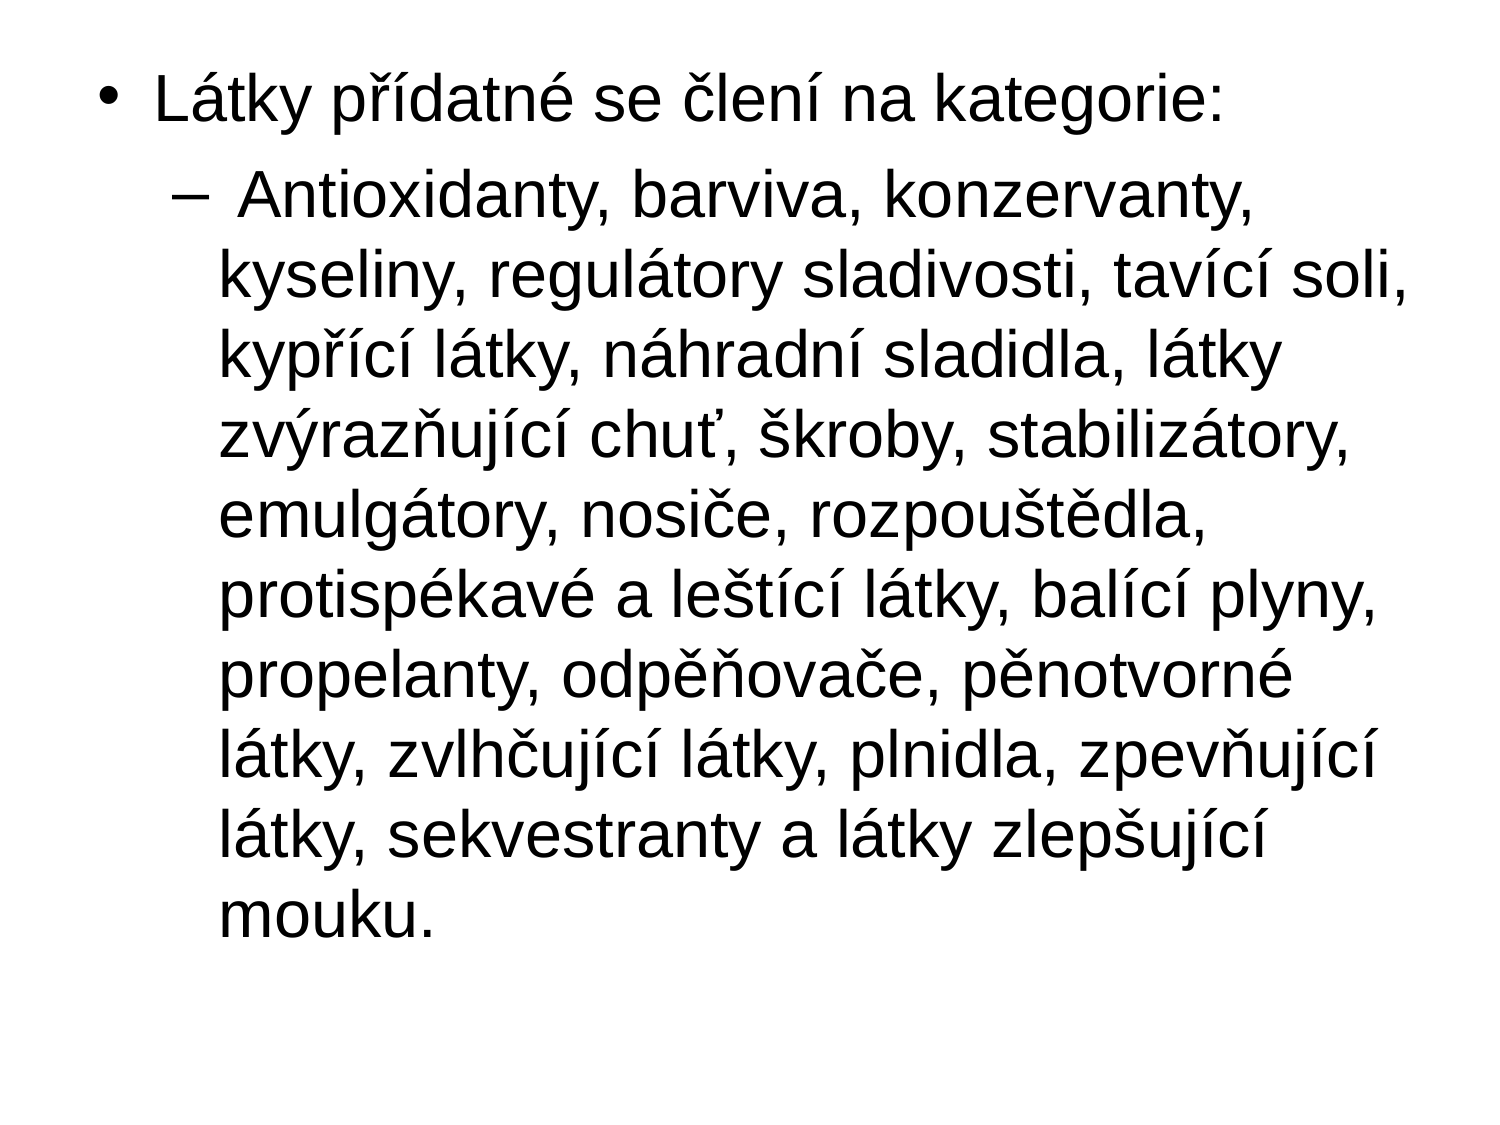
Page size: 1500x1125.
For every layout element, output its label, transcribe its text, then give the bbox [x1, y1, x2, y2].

list Látky přídatné se člení na kategorie: Antioxidanty, barviva, konzervanty, kyseliny, regulátory sladivosti, tavící soli, kypřící látky, náhradní sladidla, látky zvýrazňující chuť, škroby, stabilizátory, emulgátory, nosiče, rozpouštědla, protispékavé a leštící látky, balící plyny, propelanty, odpěňovače, pěnotvorné látky, zvlhčující látky, plnidla, zpevňující látky, sekvestranty a látky zlepšující mouku. [82, 46, 1433, 1125]
